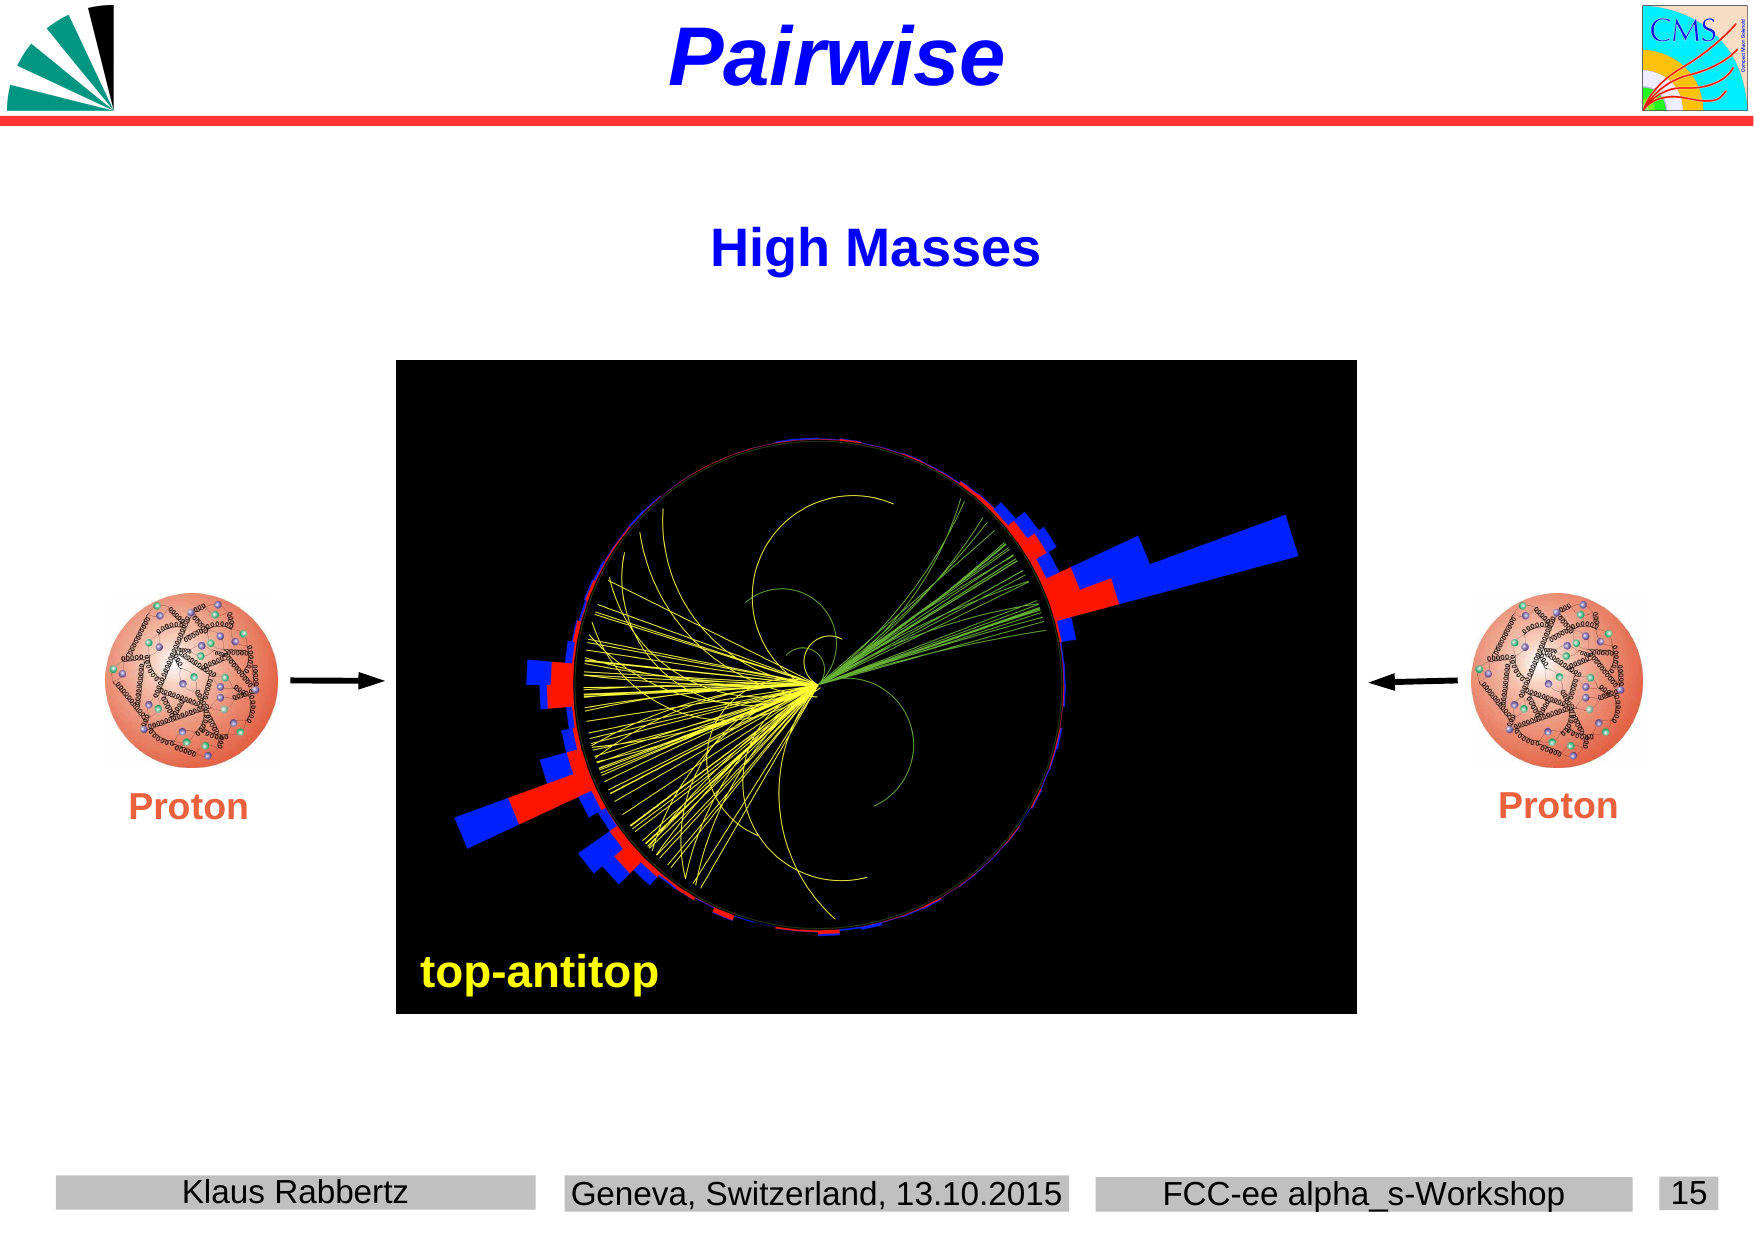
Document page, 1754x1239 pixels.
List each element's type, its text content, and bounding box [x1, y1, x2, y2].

title Pairwise [129, 0, 1545, 114]
picture [7, 5, 114, 112]
text_box Proton [116, 779, 263, 834]
text_box High Masses [698, 212, 1055, 285]
picture [396, 360, 1357, 1014]
text_box Proton [1486, 778, 1632, 834]
text_box top-antitop [408, 940, 672, 1004]
picture [1642, 5, 1748, 111]
picture [105, 593, 278, 769]
picture [1471, 593, 1643, 769]
